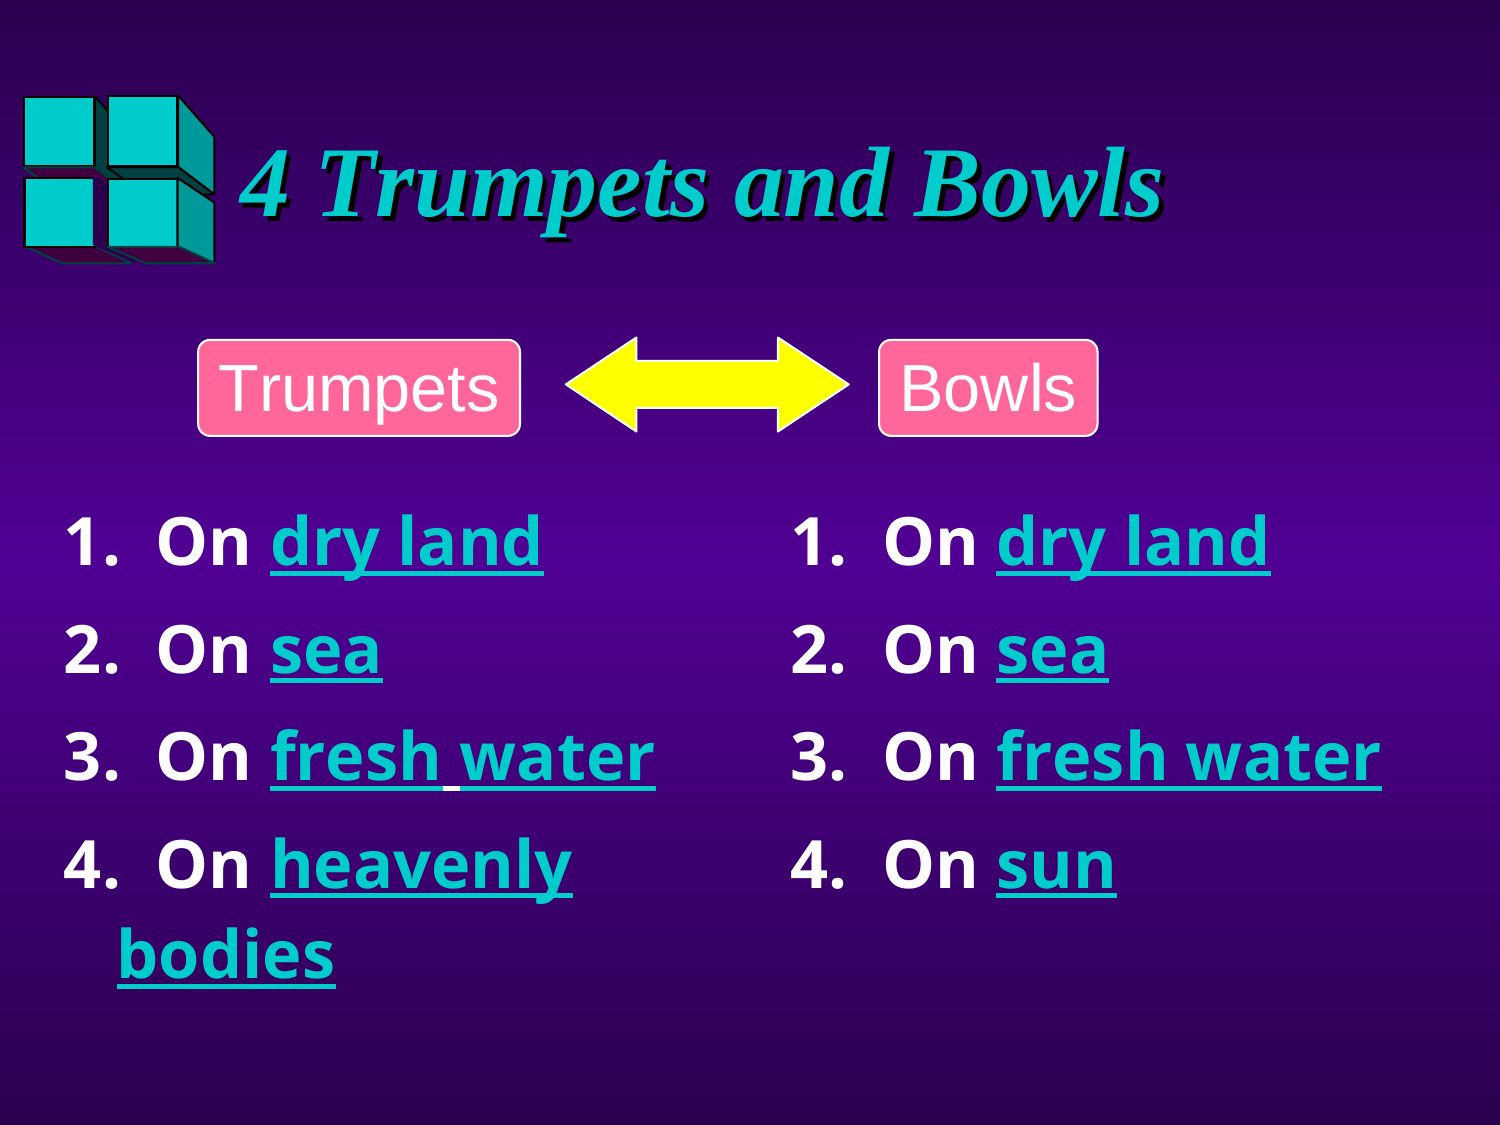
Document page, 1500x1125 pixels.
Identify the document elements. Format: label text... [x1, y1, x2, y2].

text_box Trumpets [198, 339, 520, 436]
text_box [565, 337, 849, 432]
list 1. On dry land 2. On sea 3. On fresh water 4. On sun [776, 487, 1489, 910]
text_box Bowls [879, 339, 1098, 436]
title 4 Trumpets and Bowls [224, 78, 1388, 288]
list 1. On dry land 2. On sea 3. On fresh water 4. On heavenly bodies [49, 487, 789, 926]
